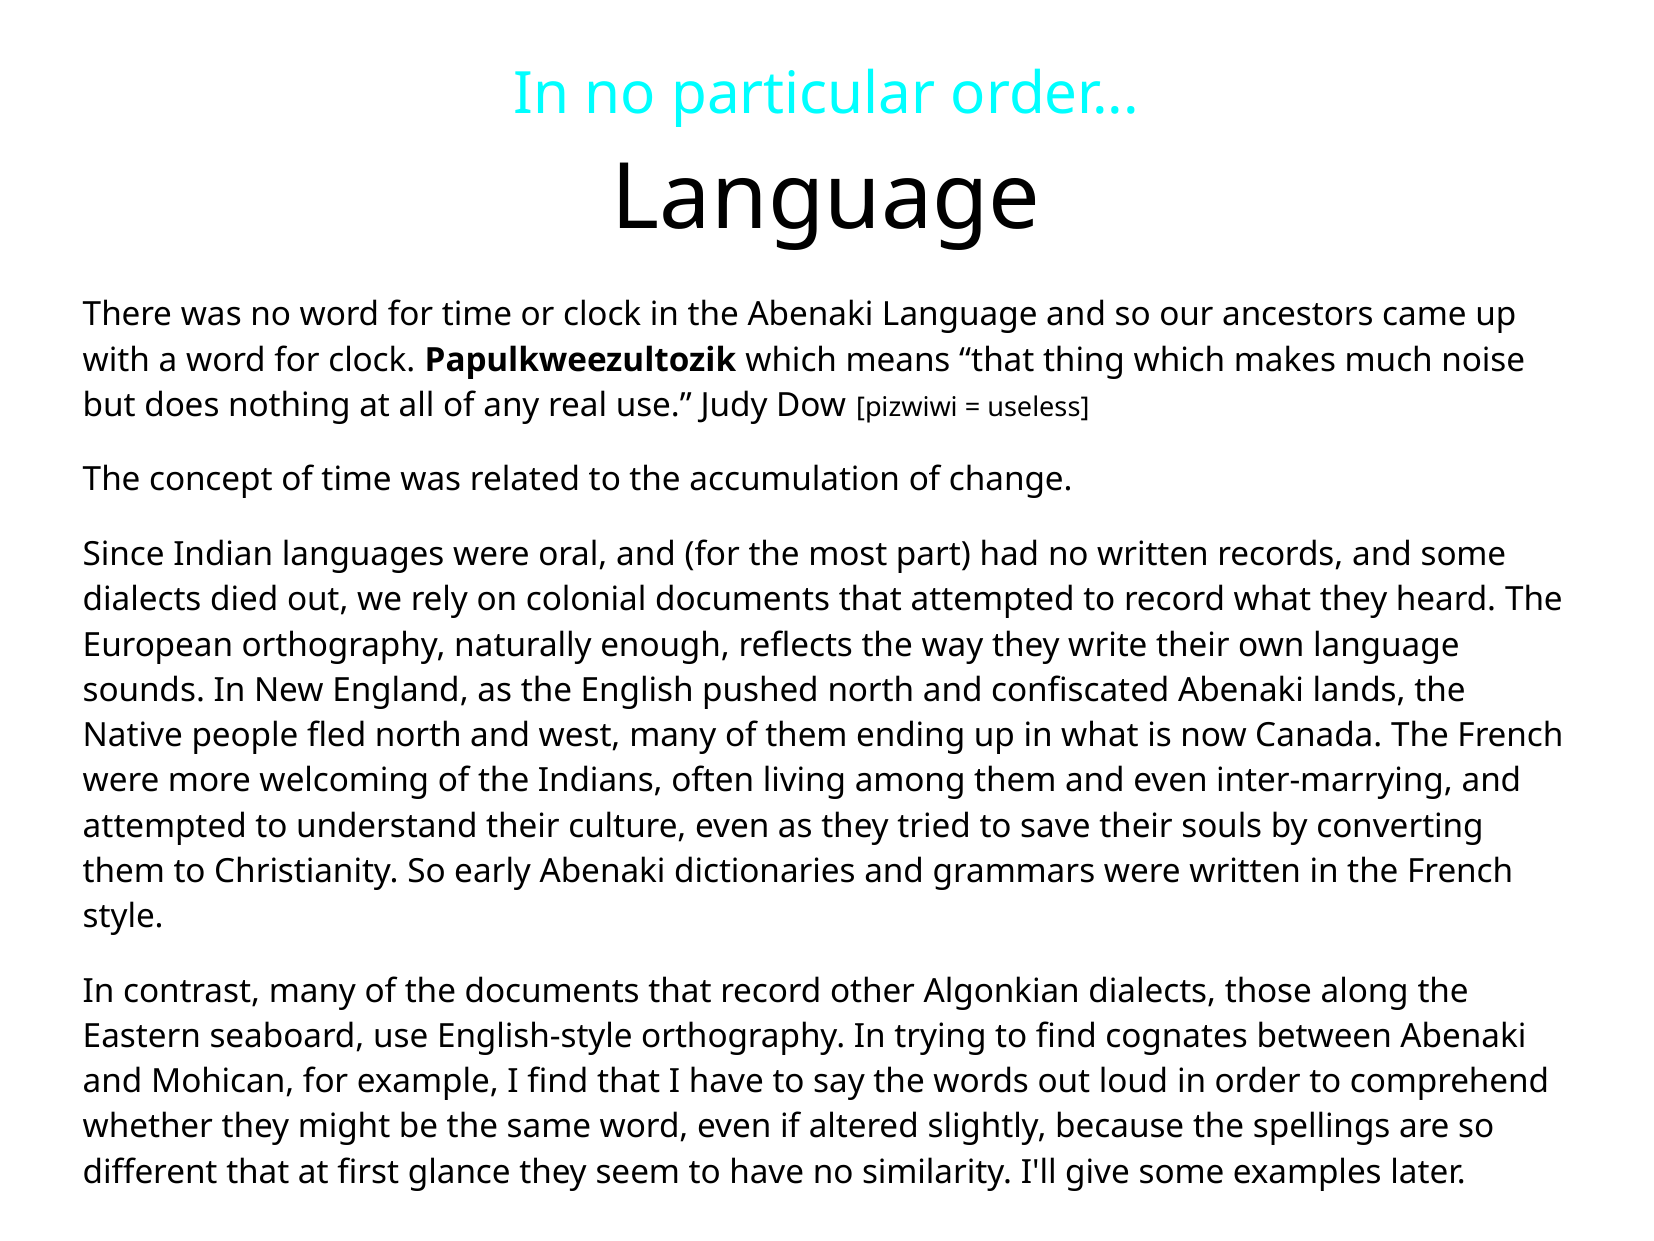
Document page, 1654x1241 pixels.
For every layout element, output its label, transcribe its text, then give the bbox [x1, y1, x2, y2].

title In no particular order... Language [82, 49, 1571, 257]
list There was no word for time or clock in the Abenaki Language and so our ancestors came up with a word for clock. Papulkweezultozik which means “that thing which makes much noise but does nothing at all of any real use.” Judy Dow [pizwiwi = useless] The concept of time was related to the accumulation of change. Since Indian languages were oral, and (for the most part) had no written records, and some dialects died out, we rely on colonial documents that attempted to record what they heard. The European orthography, naturally enough, reflects the way they write their own language sounds. In New England, as the English pushed north and confiscated Abenaki lands, the Native people fled north and west, many of them ending up in what is now Canada. The French were more welcoming of the Indians, often living among them and even inter-marrying, and attempted to understand their culture, even as they tried to save their souls by converting them to Christianity. So early Abenaki dictionaries and grammars were written in the French style. In contrast, many of the documents that record other Algonkian dialects, those along the Eastern seaboard, use English-style orthography. In trying to find cognates between Abenaki and Mohican, for example, I find that I have to say the words out loud in order to comprehend whether they might be the same word, even if altered slightly, because the spellings are so different that at first glance they seem to have no similarity. I'll give some examples later. [82, 290, 1571, 1144]
